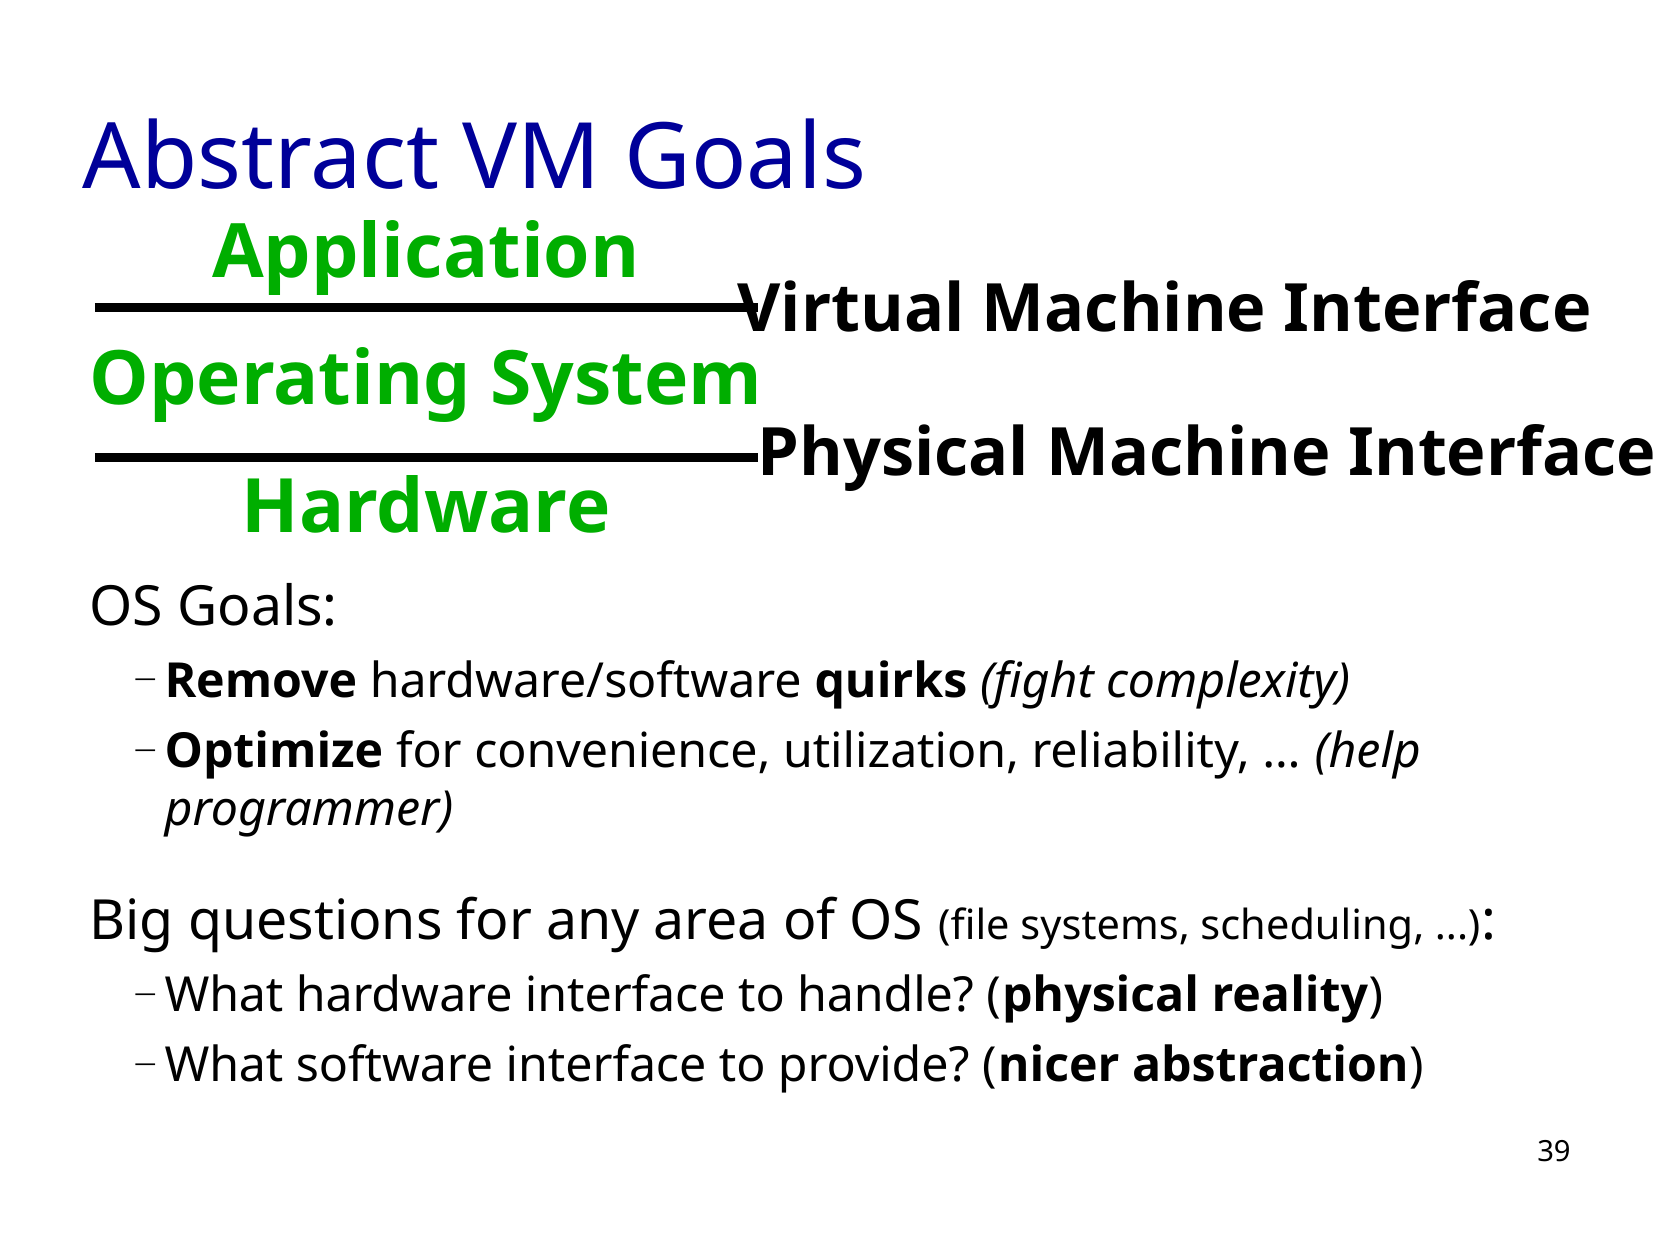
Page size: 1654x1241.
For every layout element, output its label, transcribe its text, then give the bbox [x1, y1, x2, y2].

text_box Application Operating System Hardware [44, 194, 808, 555]
title Abstract VM Goals [82, 49, 1571, 257]
text_box Virtual Machine Interface [722, 257, 1608, 353]
list OS Goals: Remove hardware/software quirks (fight complexity) Optimize for convenience, utilization, reliability, … (help programmer) Big questions for any area of OS (file systems, scheduling, ...): What hardware interface to handle? (physical reality) What software interface to provide? (nicer abstraction) [60, 570, 1571, 1096]
text_box Physical Machine Interface [742, 401, 1654, 497]
